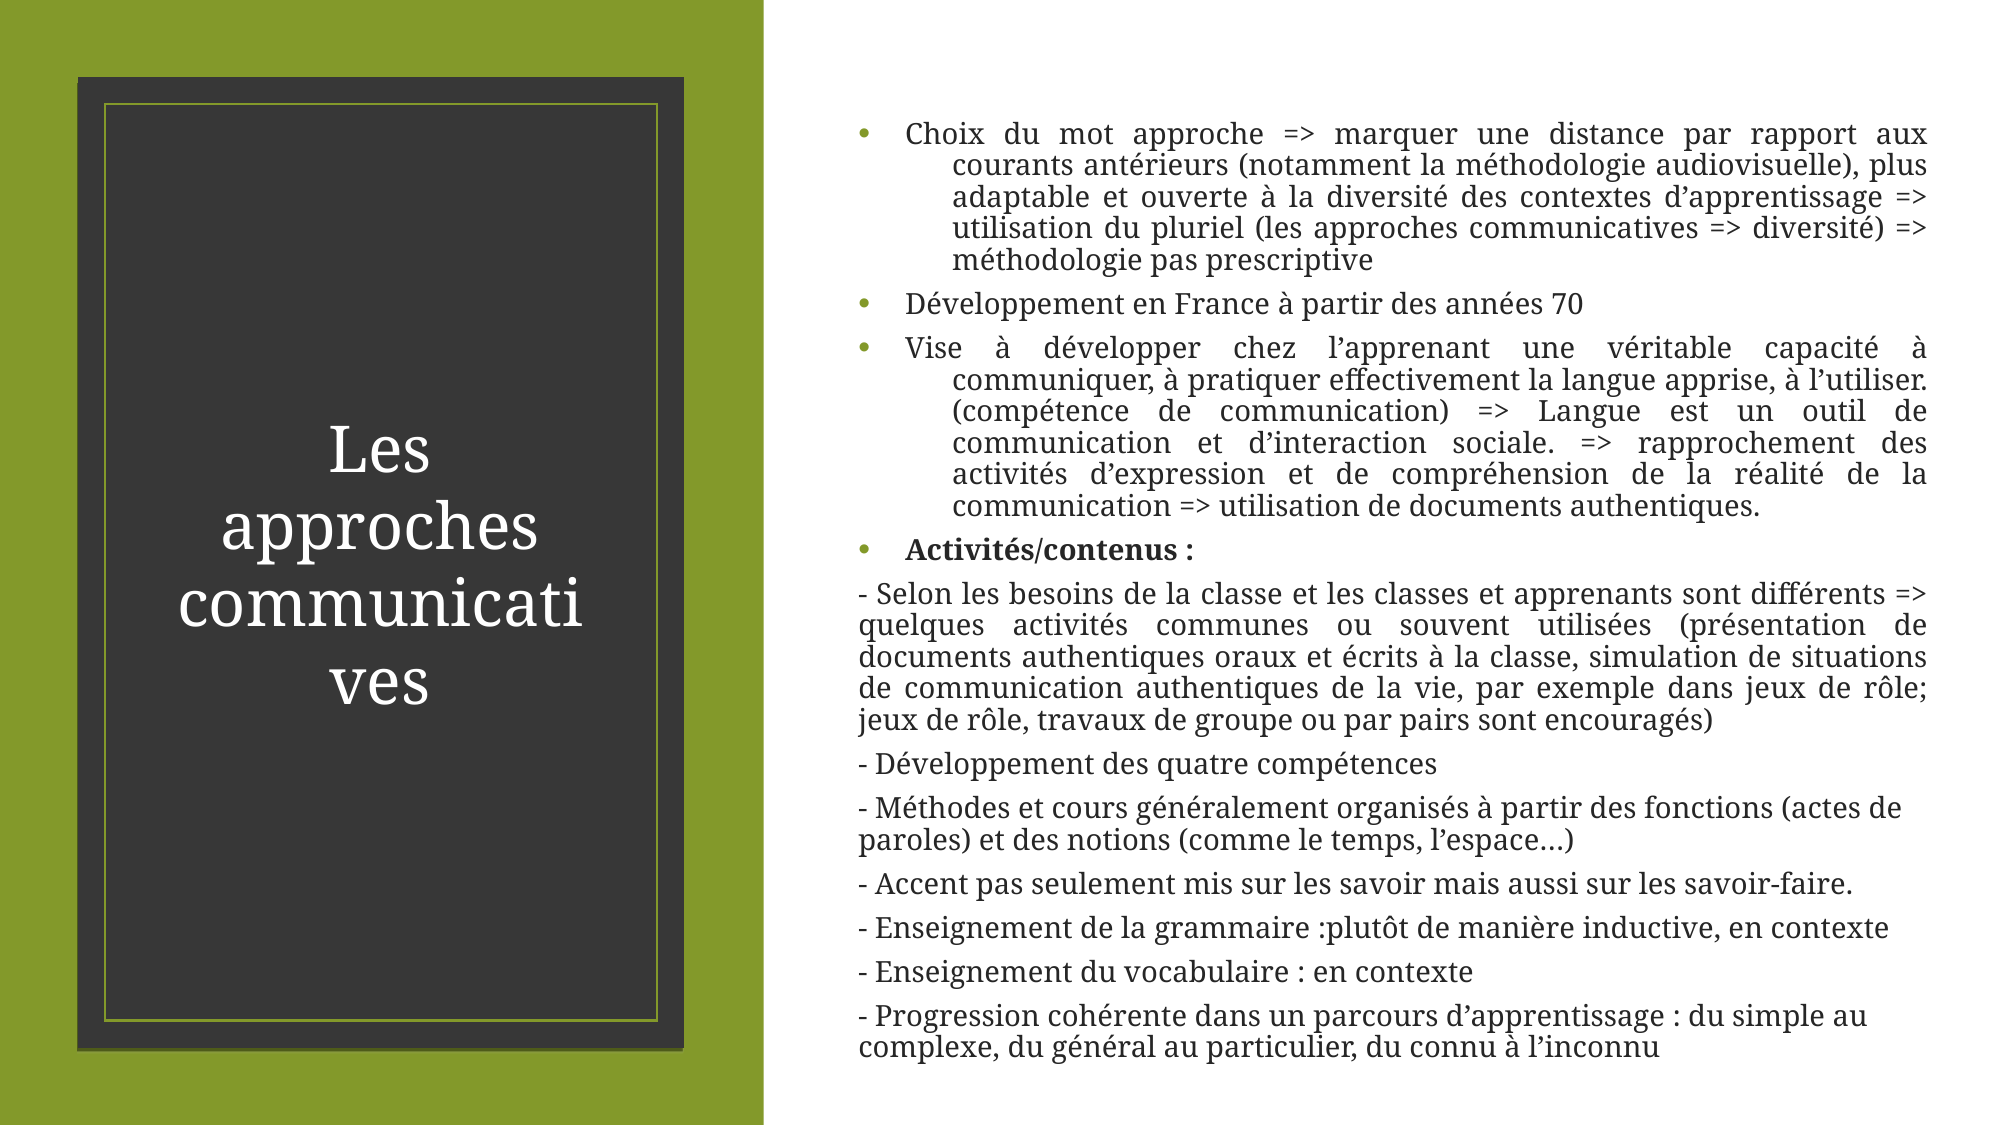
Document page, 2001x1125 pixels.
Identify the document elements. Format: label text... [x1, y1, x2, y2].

list Choix du mot approche => marquer une distance par rapport aux courants antérieurs (notamment la méthodologie audiovisuelle), plus adaptable et ouverte à la diversité des contextes d’apprentissage => utilisation du pluriel (les approches communicatives => diversité) => méthodologie pas prescriptive Développement en France à partir des années 70 Vise à développer chez l’apprenant une véritable capacité à communiquer, à pratiquer effectivement la langue apprise, à l’utiliser. (compétence de communication) => Langue est un outil de communication et d’interaction sociale. => rapprochement des activités d’expression et de compréhension de la réalité de la communication => utilisation de documents authentiques. Activités/contenus : - Selon les besoins de la classe et les classes et apprenants sont différents => quelques activités communes ou souvent utilisées (présentation de documents authentiques oraux et écrits à la classe, simulation de situations de communication authentiques de la vie, par exemple dans jeux de rôle; jeux de rôle, travaux de groupe ou par pairs sont encouragés) - Développement des quatre compétences - Méthodes et cours généralement organisés à partir des fonctions (actes de paroles) et des notions (comme le temps, l’espace…) - Accent pas seulement mis sur les savoir mais aussi sur les savoir-faire. - Enseignement de la grammaire :plutôt de manière inductive, en contexte - Enseignement du vocabulaire : en contexte - Progression cohérente dans un parcours d’apprentissage : du simple au complexe, du général au particulier, du connu à l’inconnu [843, 77, 1944, 1107]
title Les approches communicatives [156, 156, 605, 968]
text_box [0, 0, 2000, 1125]
